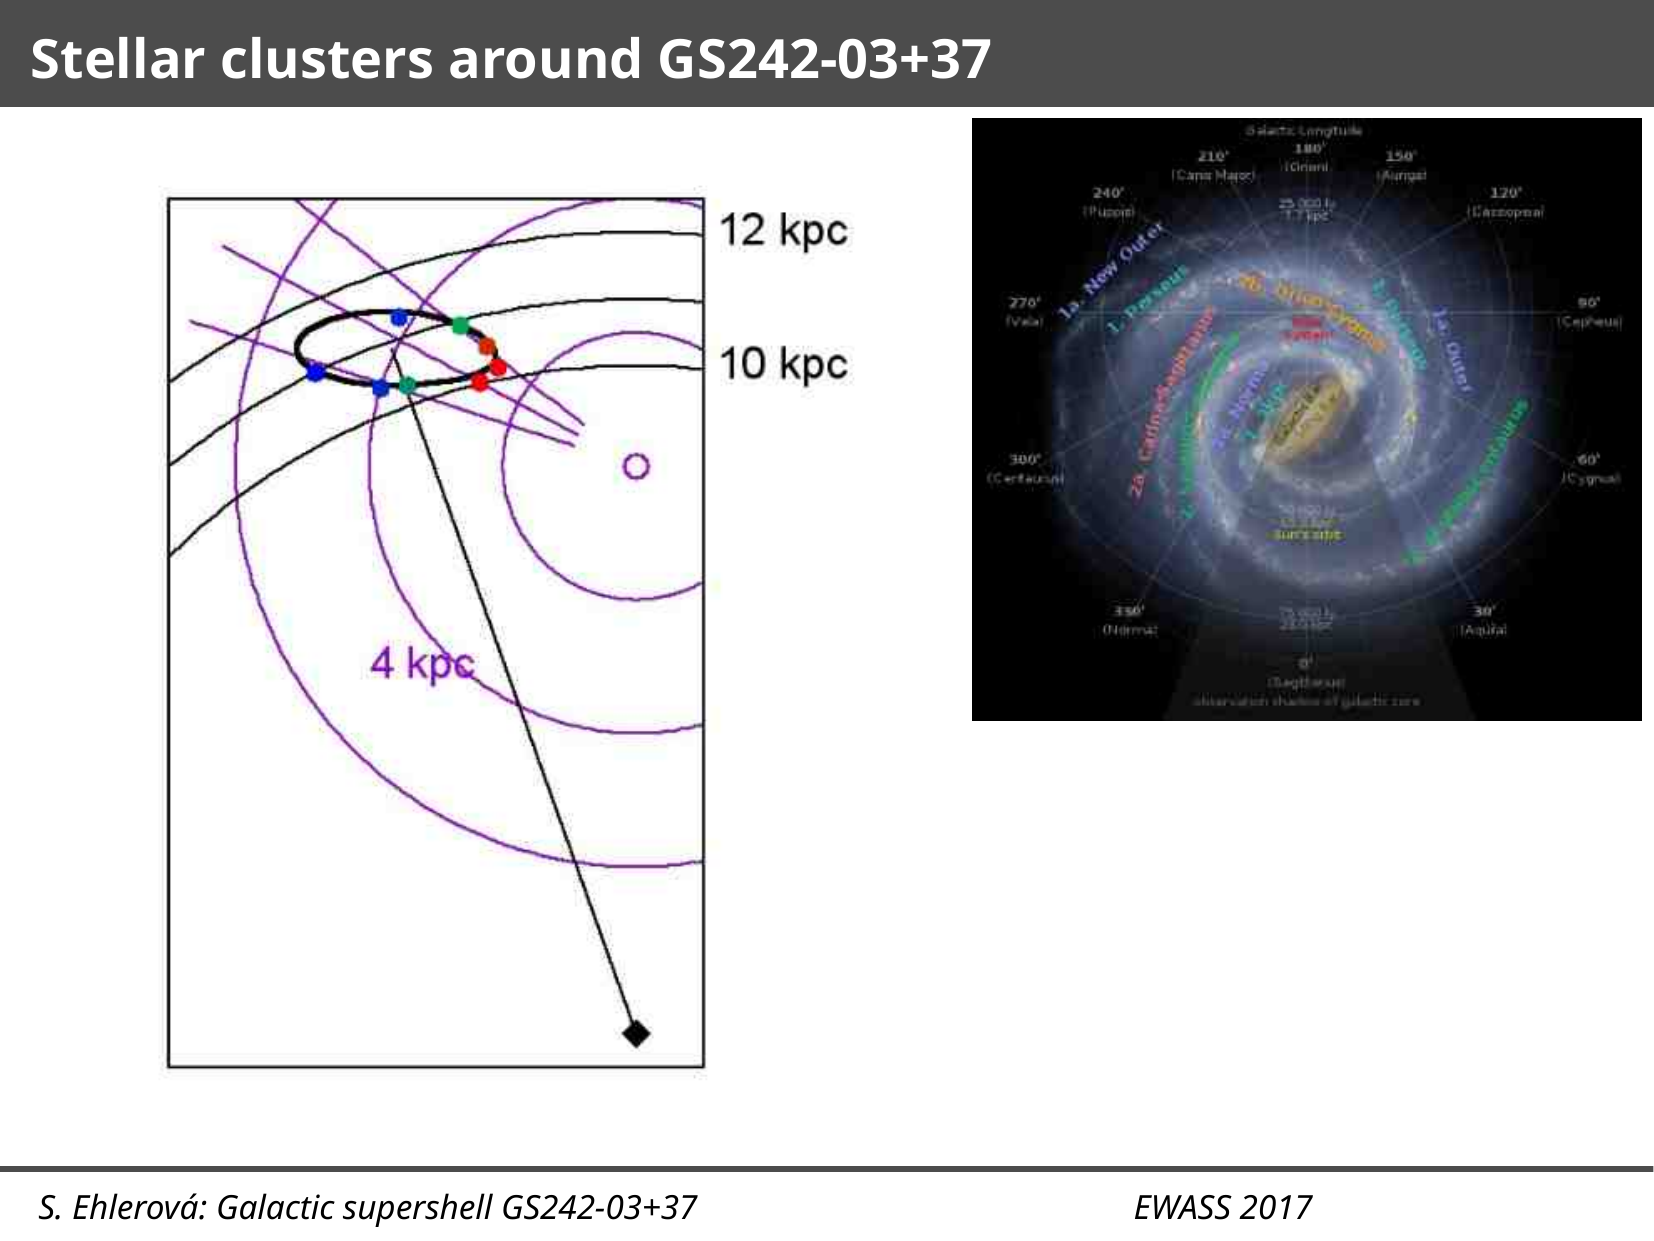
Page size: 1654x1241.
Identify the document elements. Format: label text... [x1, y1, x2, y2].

text_box [0, 0, 1654, 107]
text_box Stellar clusters around GS242-03+37 [15, 13, 1183, 95]
text_box S. Ehlerová: Galactic supershell GS242-03+37 EWASS 2017 [23, 1176, 1643, 1232]
picture [972, 118, 1642, 721]
picture [25, 146, 863, 1123]
